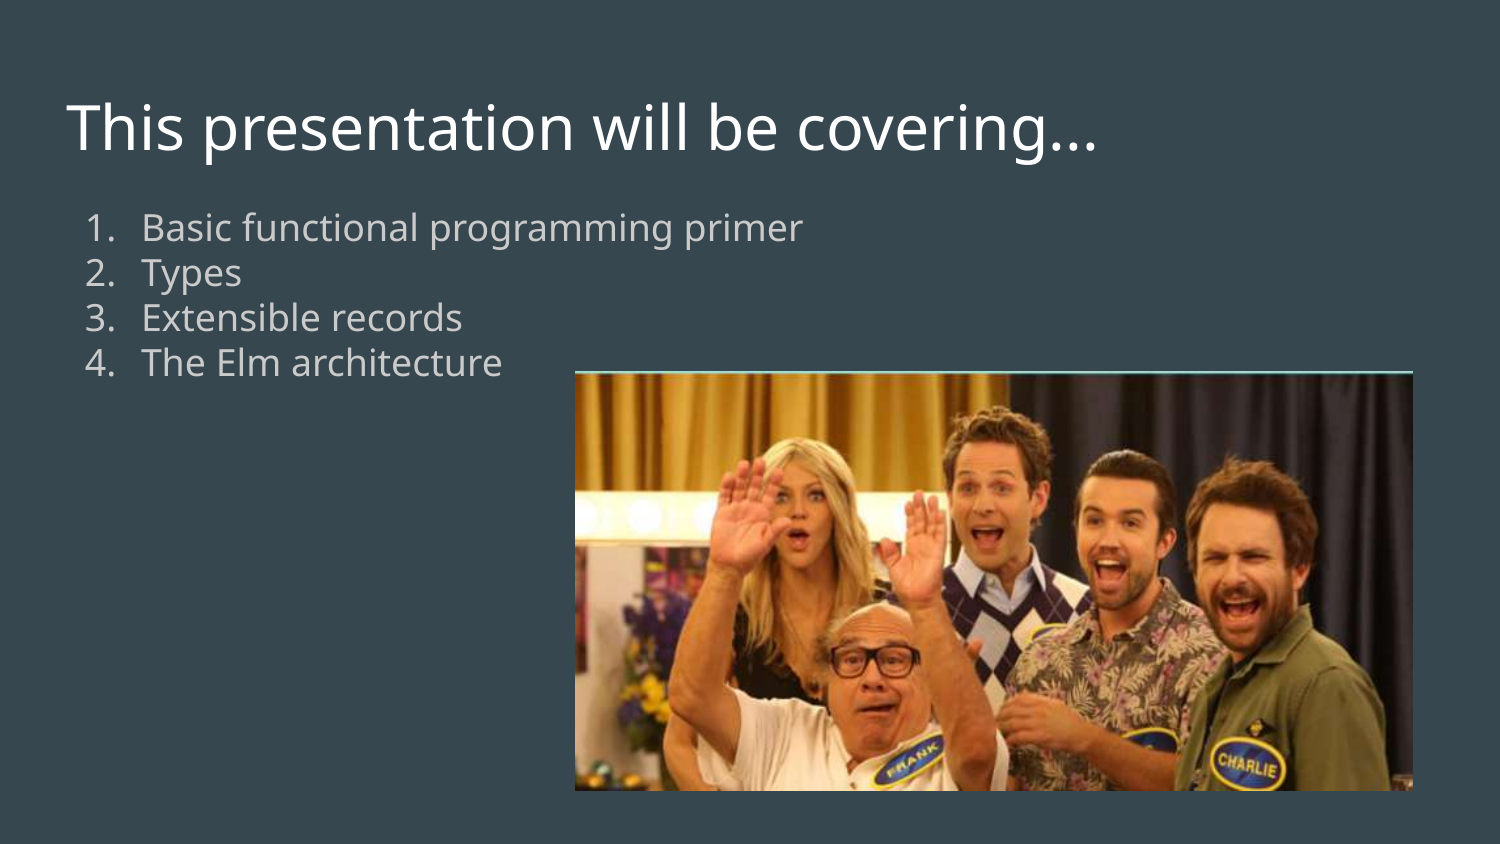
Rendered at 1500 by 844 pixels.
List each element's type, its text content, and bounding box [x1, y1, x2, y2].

list Basic functional programming primer Types Extensible records The Elm architecture [51, 189, 1449, 750]
picture [575, 371, 1413, 791]
title This presentation will be covering... [51, 72, 1449, 167]
